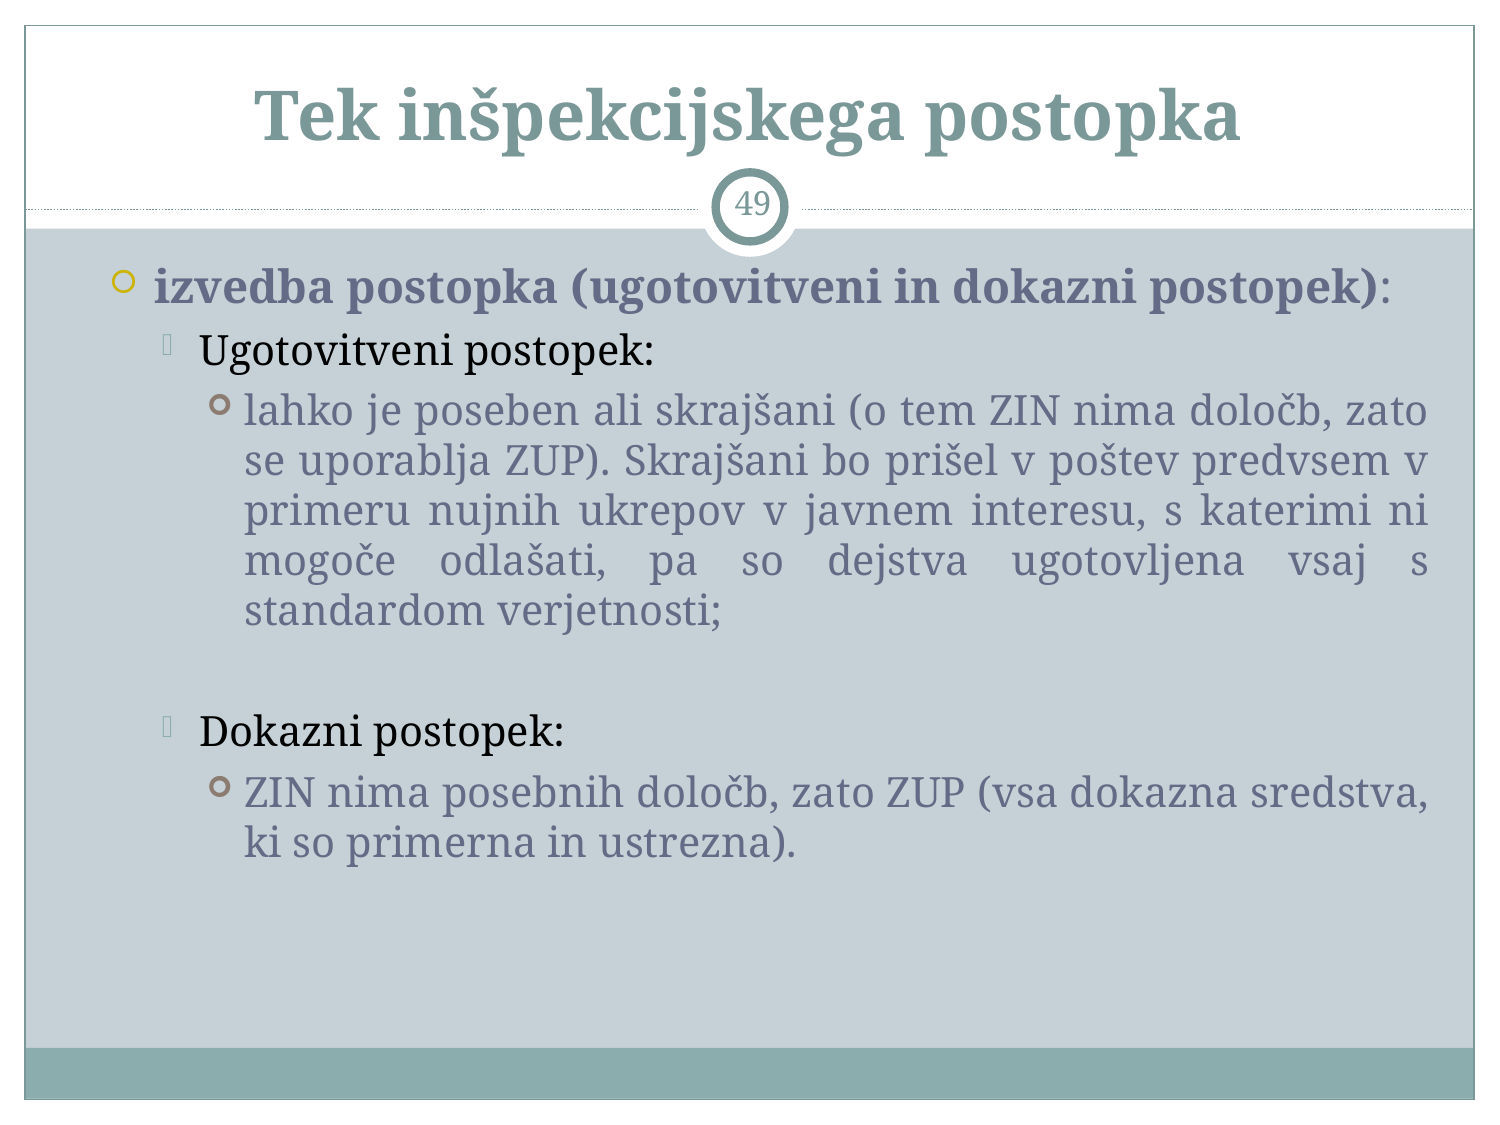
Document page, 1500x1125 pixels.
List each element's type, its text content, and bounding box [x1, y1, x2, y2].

title Tek inšpekcijskega postopka [49, 37, 1450, 162]
text_box <number> [715, 168, 791, 241]
list izvedba postopka (ugotovitveni in dokazni postopek): Ugotovitveni postopek: lahko je poseben ali skrajšani (o tem ZIN nima določb, zato se uporablja ZUP). Skrajšani bo prišel v poštev predvsem v primeru nujnih ukrepov v javnem interesu, s katerimi ni mogoče odlašati, pa so dejstva ugotovljena vsaj s standardom verjetnosti; Dokazni postopek: ZIN nima posebnih določb, zato ZUP (vsa dokazna sredstva, ki so primerna in ustrezna). [49, 250, 1445, 1001]
